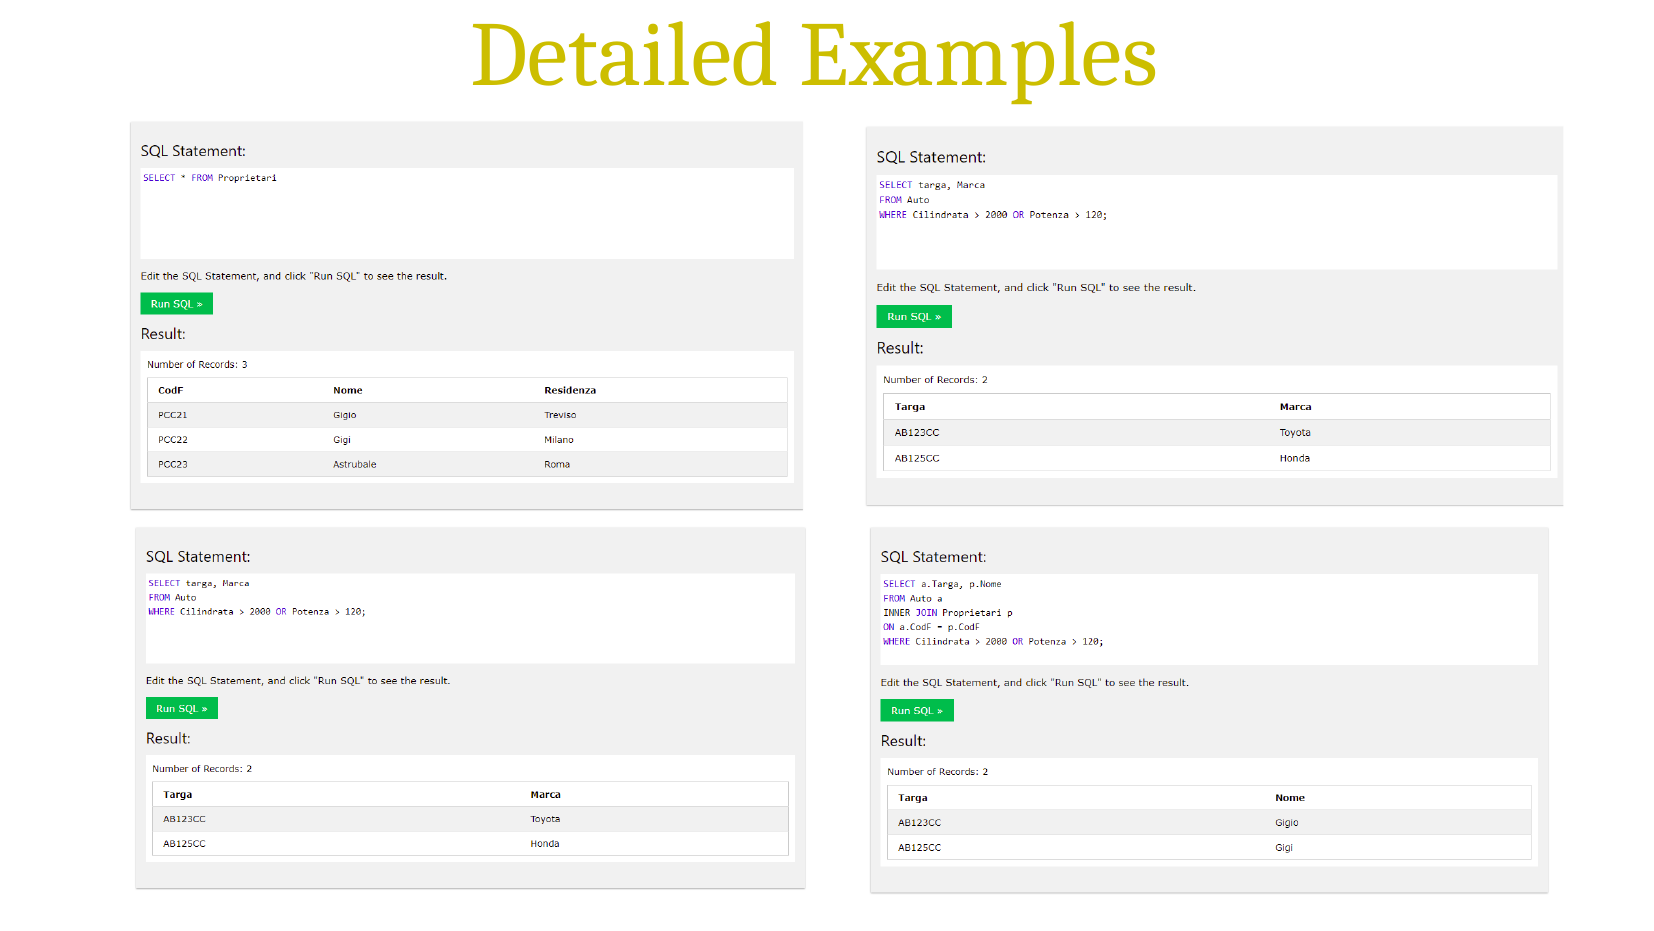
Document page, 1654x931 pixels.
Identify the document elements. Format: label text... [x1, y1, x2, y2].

picture [866, 524, 1552, 898]
picture [126, 117, 804, 514]
picture [132, 524, 807, 892]
title Detailed Examples [70, 0, 1559, 79]
picture [862, 124, 1564, 508]
